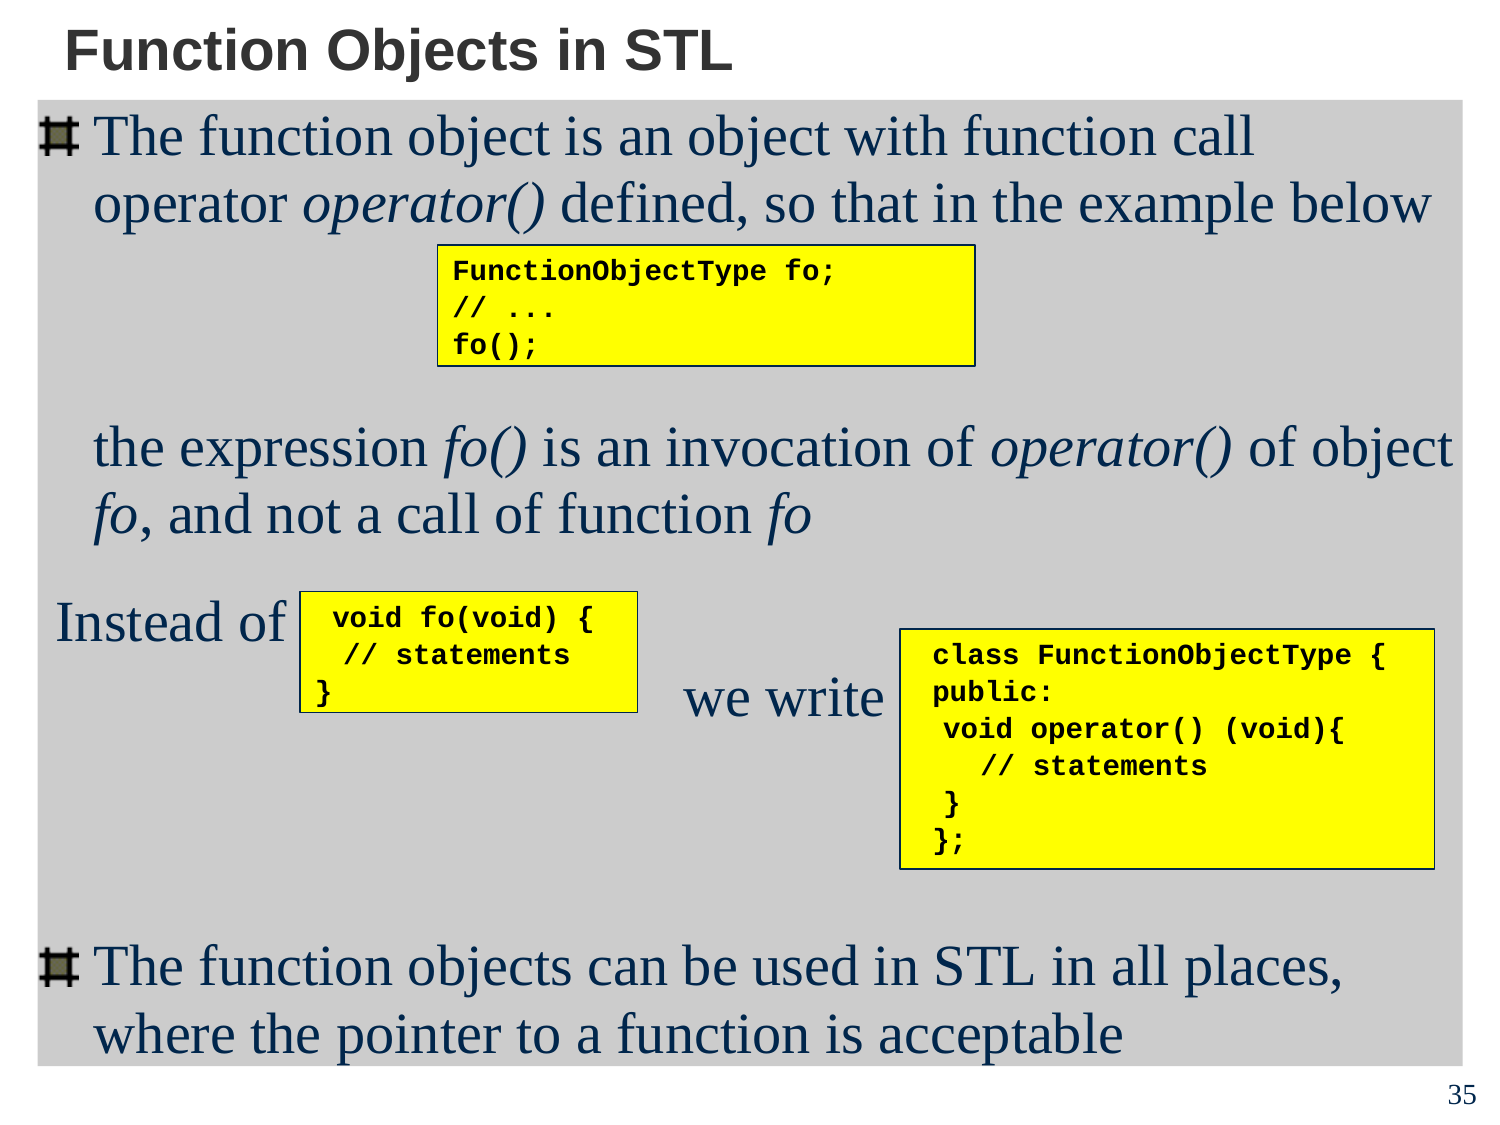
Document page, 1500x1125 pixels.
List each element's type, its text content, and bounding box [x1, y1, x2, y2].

text_box FunctionObjectType fo; // ... fo(); [437, 244, 976, 369]
text_box we write [672, 653, 897, 740]
list The function object is an object with function call operator operator() defined, so that in the example below the expression fo() is an invocation of operator() of object fo, and not a call of function fo The function objects can be used in STL in all places, where the pointer to a function is acceptable [37, 99, 1463, 1063]
text_box Instead of [62, 578, 281, 665]
text_box class FunctionObjectType { public: void operator() (void){ // statements } }; [900, 628, 1435, 879]
title Function Objects in STL [50, 0, 1450, 91]
text_box void fo(void) { // statements } [300, 591, 638, 716]
